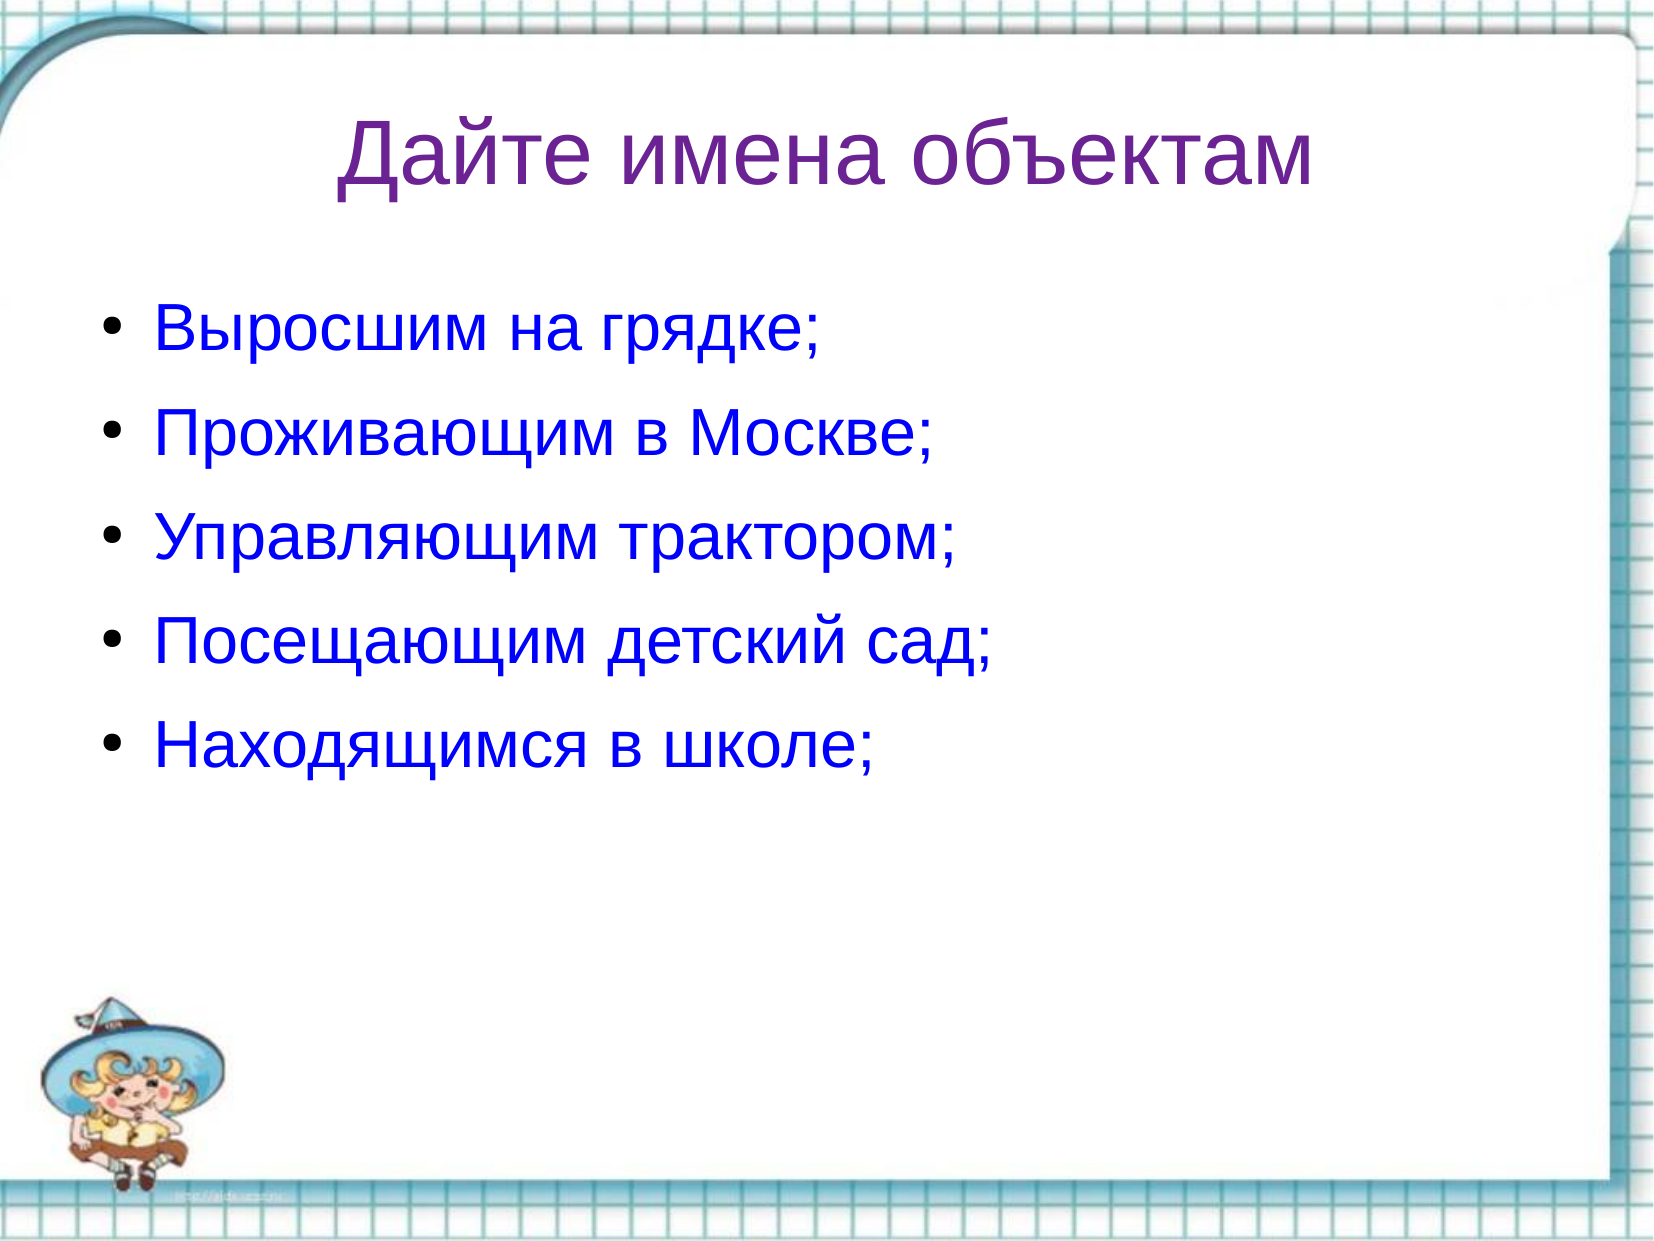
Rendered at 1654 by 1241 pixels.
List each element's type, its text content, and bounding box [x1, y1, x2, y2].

title Дайте имена объектам [82, 49, 1571, 257]
list Выросшим на грядке; Проживающим в Москве; Управляющим трактором; Посещающим детский сад; Находящимся в школе; [82, 290, 1538, 1010]
picture [0, 0, 1654, 1241]
